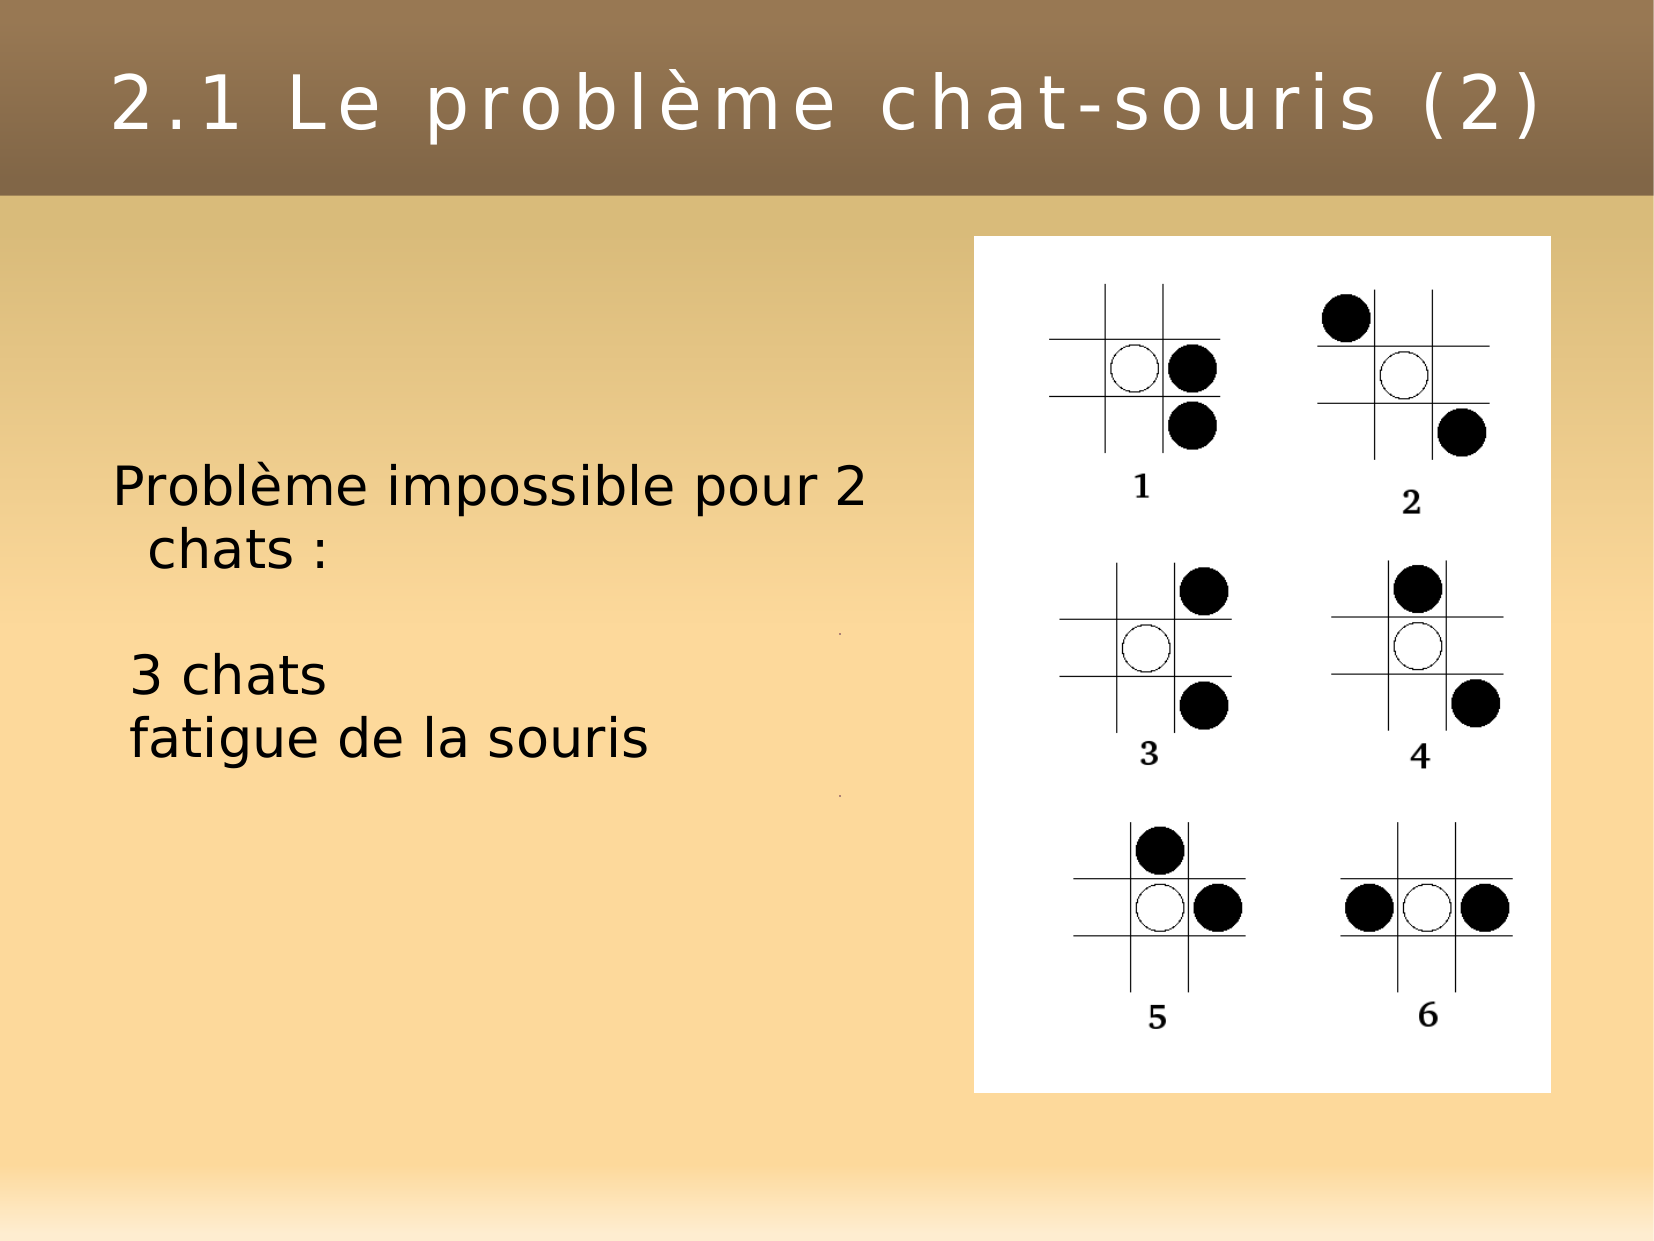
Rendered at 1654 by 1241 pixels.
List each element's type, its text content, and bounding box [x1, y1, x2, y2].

subtitle Problème impossible pour 2 chats : 3 chats fatigue de la souris [76, 274, 945, 1093]
title 2.1 Le problème chat-souris (2) [59, 29, 1595, 178]
picture [0, 0, 1654, 1241]
